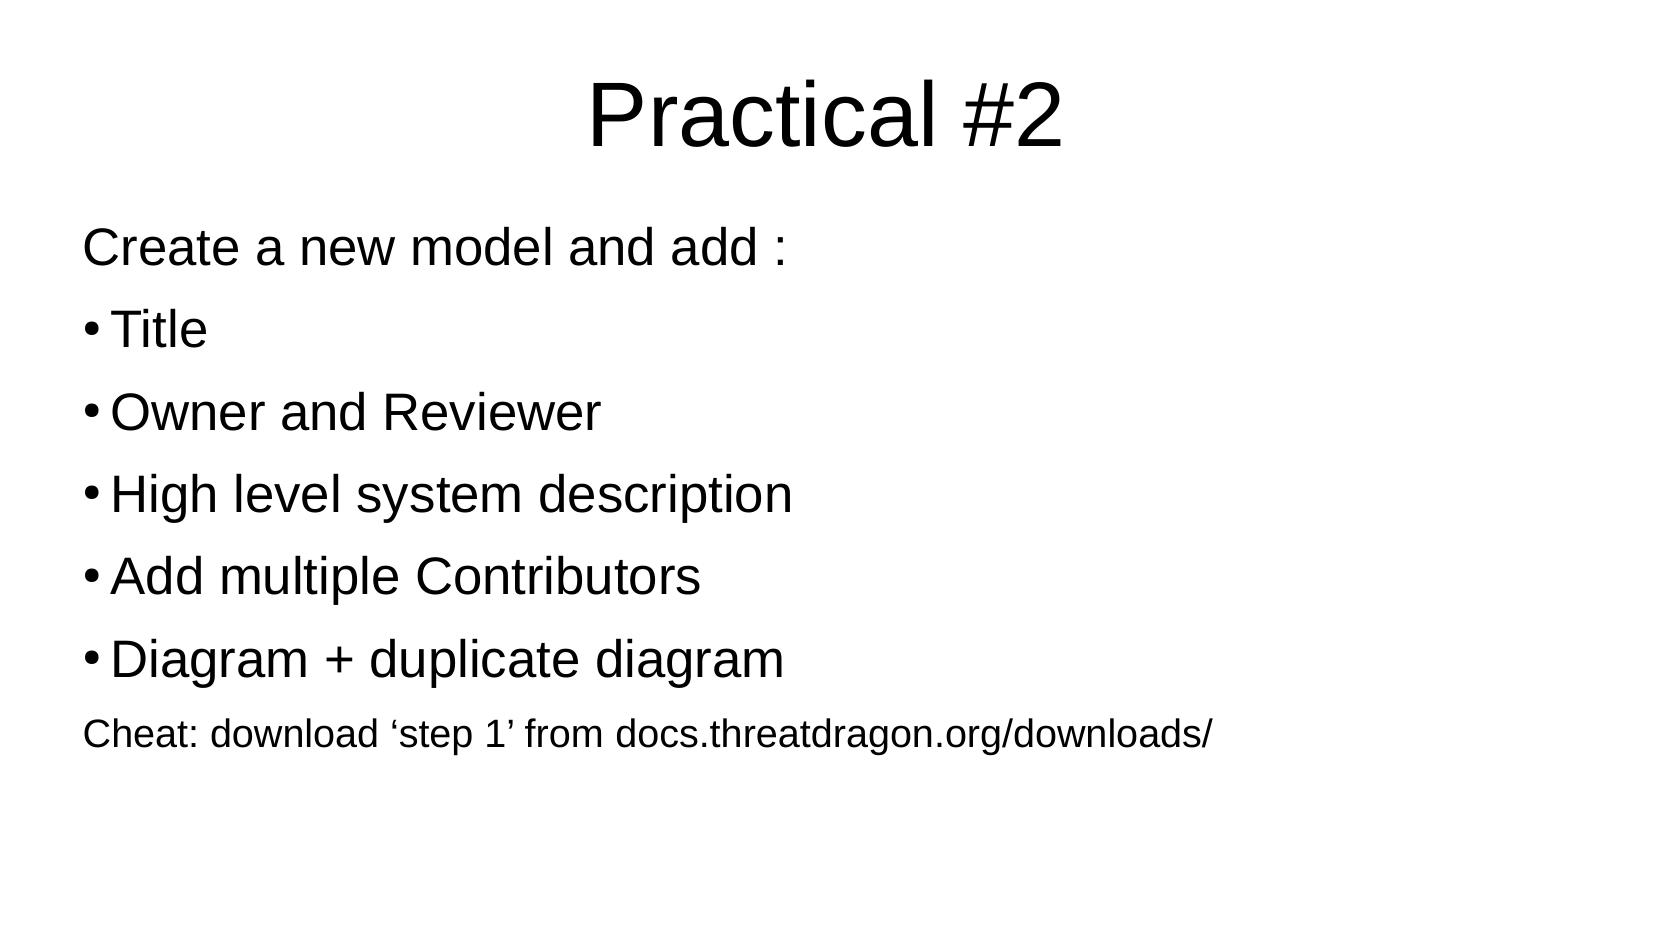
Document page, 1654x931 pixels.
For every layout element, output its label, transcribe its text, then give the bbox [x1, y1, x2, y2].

list Create a new model and add : Title Owner and Reviewer High level system description Add multiple Contributors Diagram + duplicate diagram Cheat: download ‘step 1’ from docs.threatdragon.org/downloads/ [82, 217, 1571, 758]
title Practical #2 [82, 37, 1571, 193]
